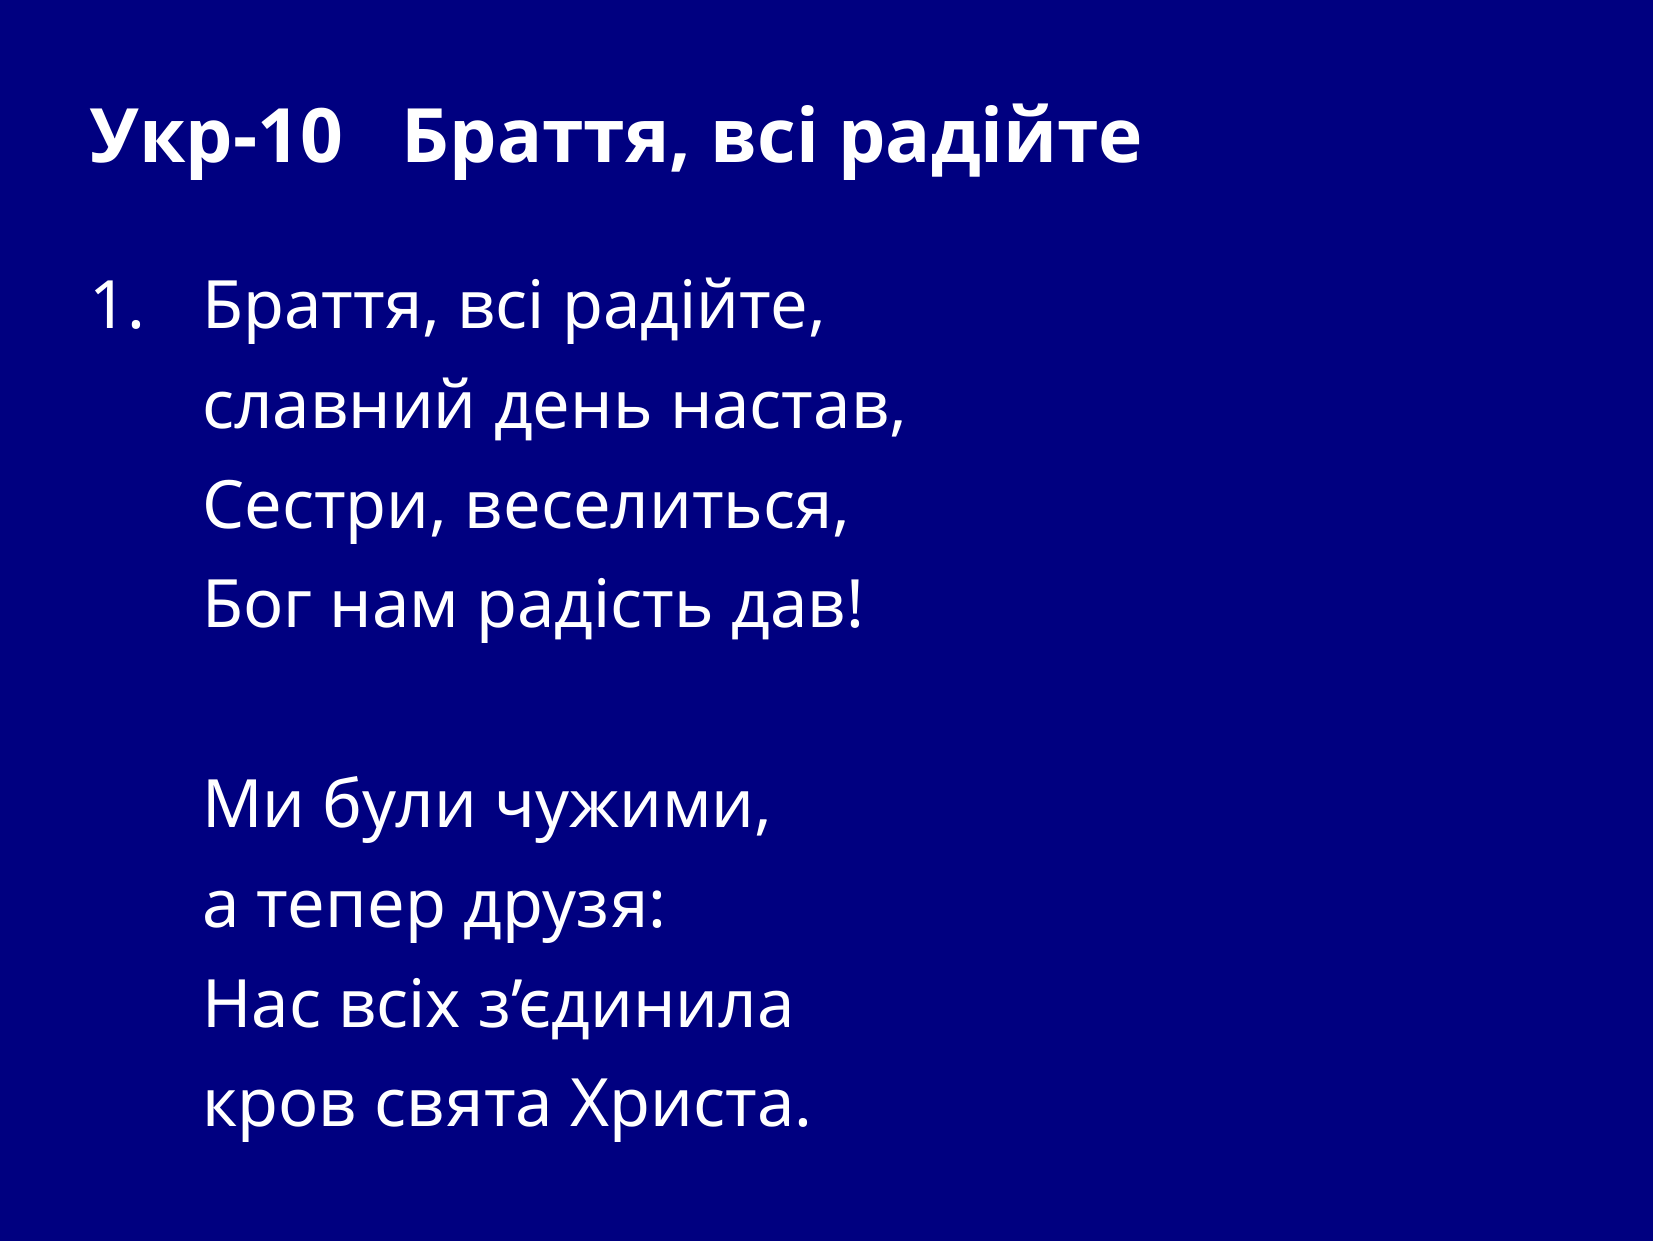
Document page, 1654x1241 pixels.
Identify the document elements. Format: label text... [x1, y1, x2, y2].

text_box 1. Браття, всі радійте, славний день настав, Сестри, веселиться, Бог нам радість дав! Ми були чужими, а тепер друзя: Нас всіх з’єдинила кров свята Христа. [75, 188, 1576, 1163]
text_box Укр-10 Браття, всі радійте [75, 75, 1576, 188]
